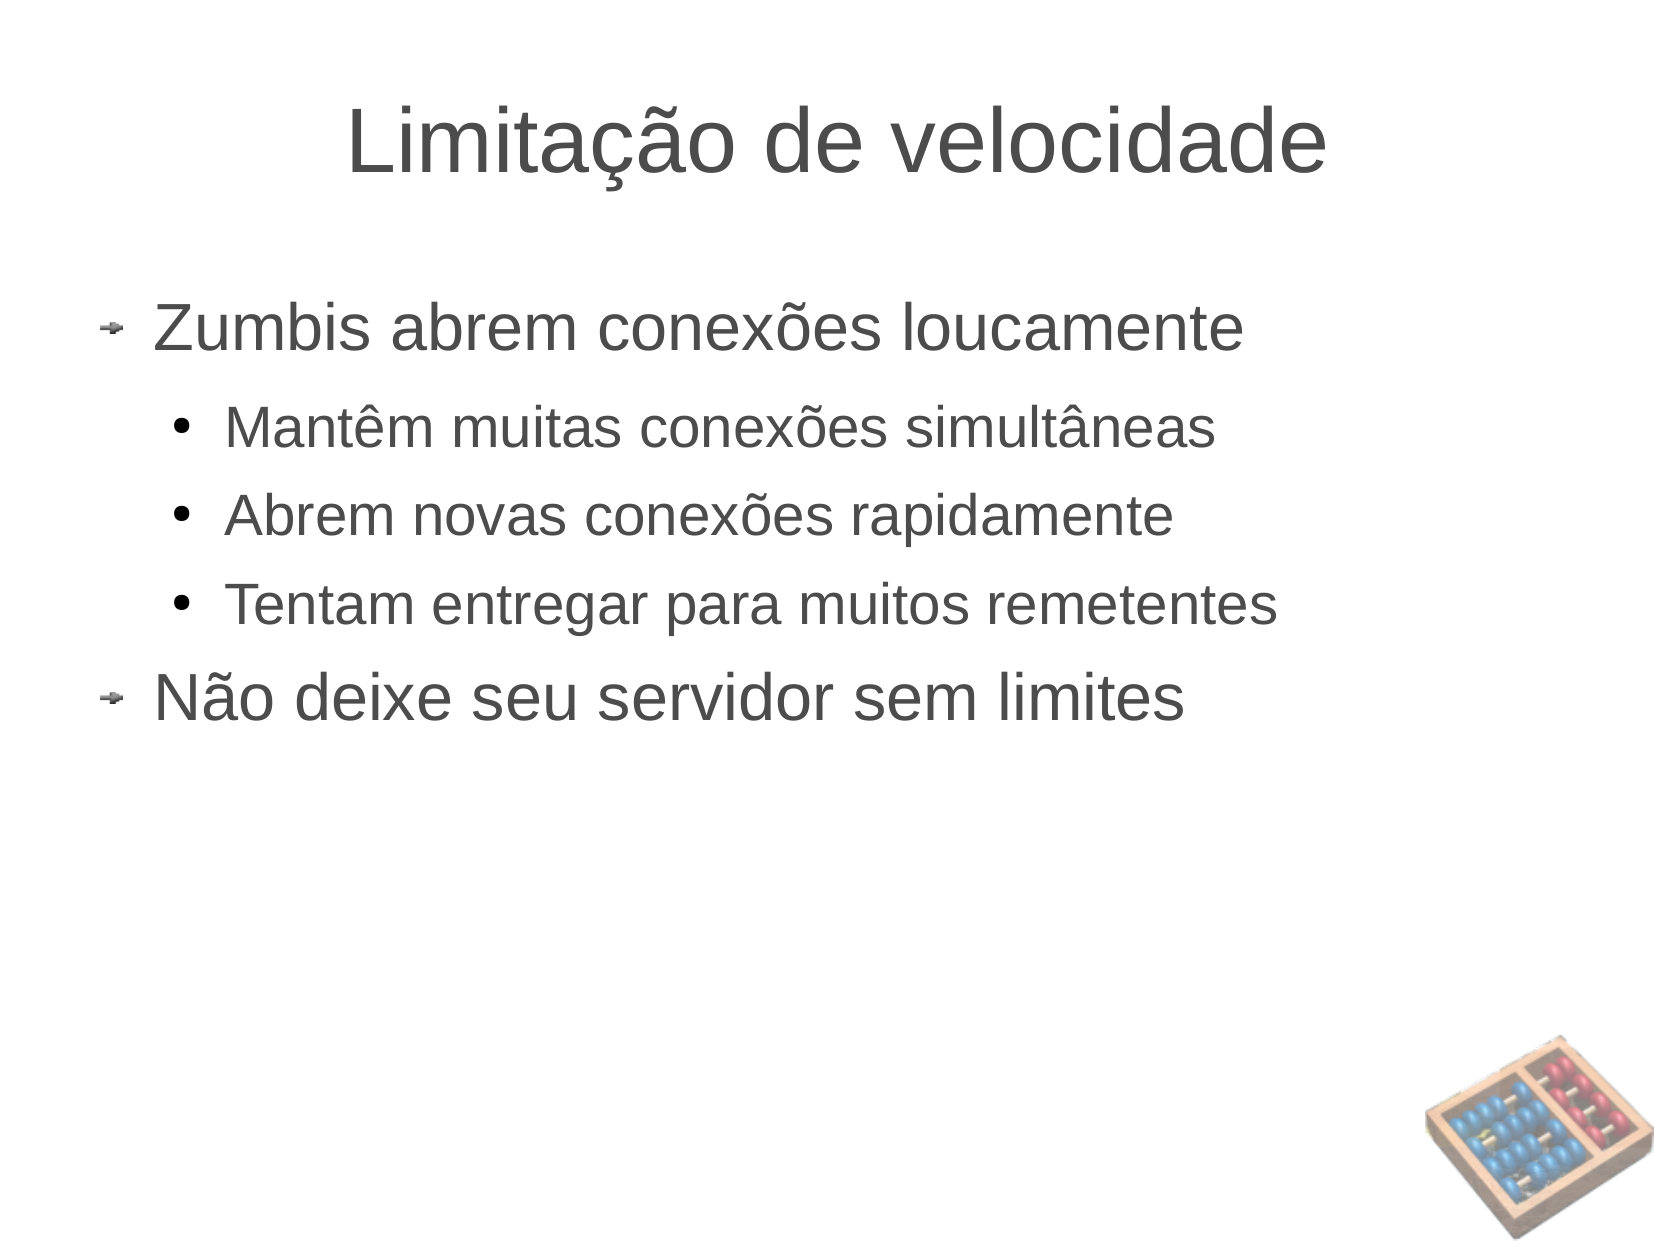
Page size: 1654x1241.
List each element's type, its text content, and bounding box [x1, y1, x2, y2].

title Limitação de velocidade [75, 44, 1601, 238]
list Zumbis abrem conexões loucamente Mantêm muitas conexões simultâneas Abrem novas conexões rapidamente Tentam entregar para muitos remetentes Não deixe seu servidor sem limites [82, 290, 1571, 1109]
